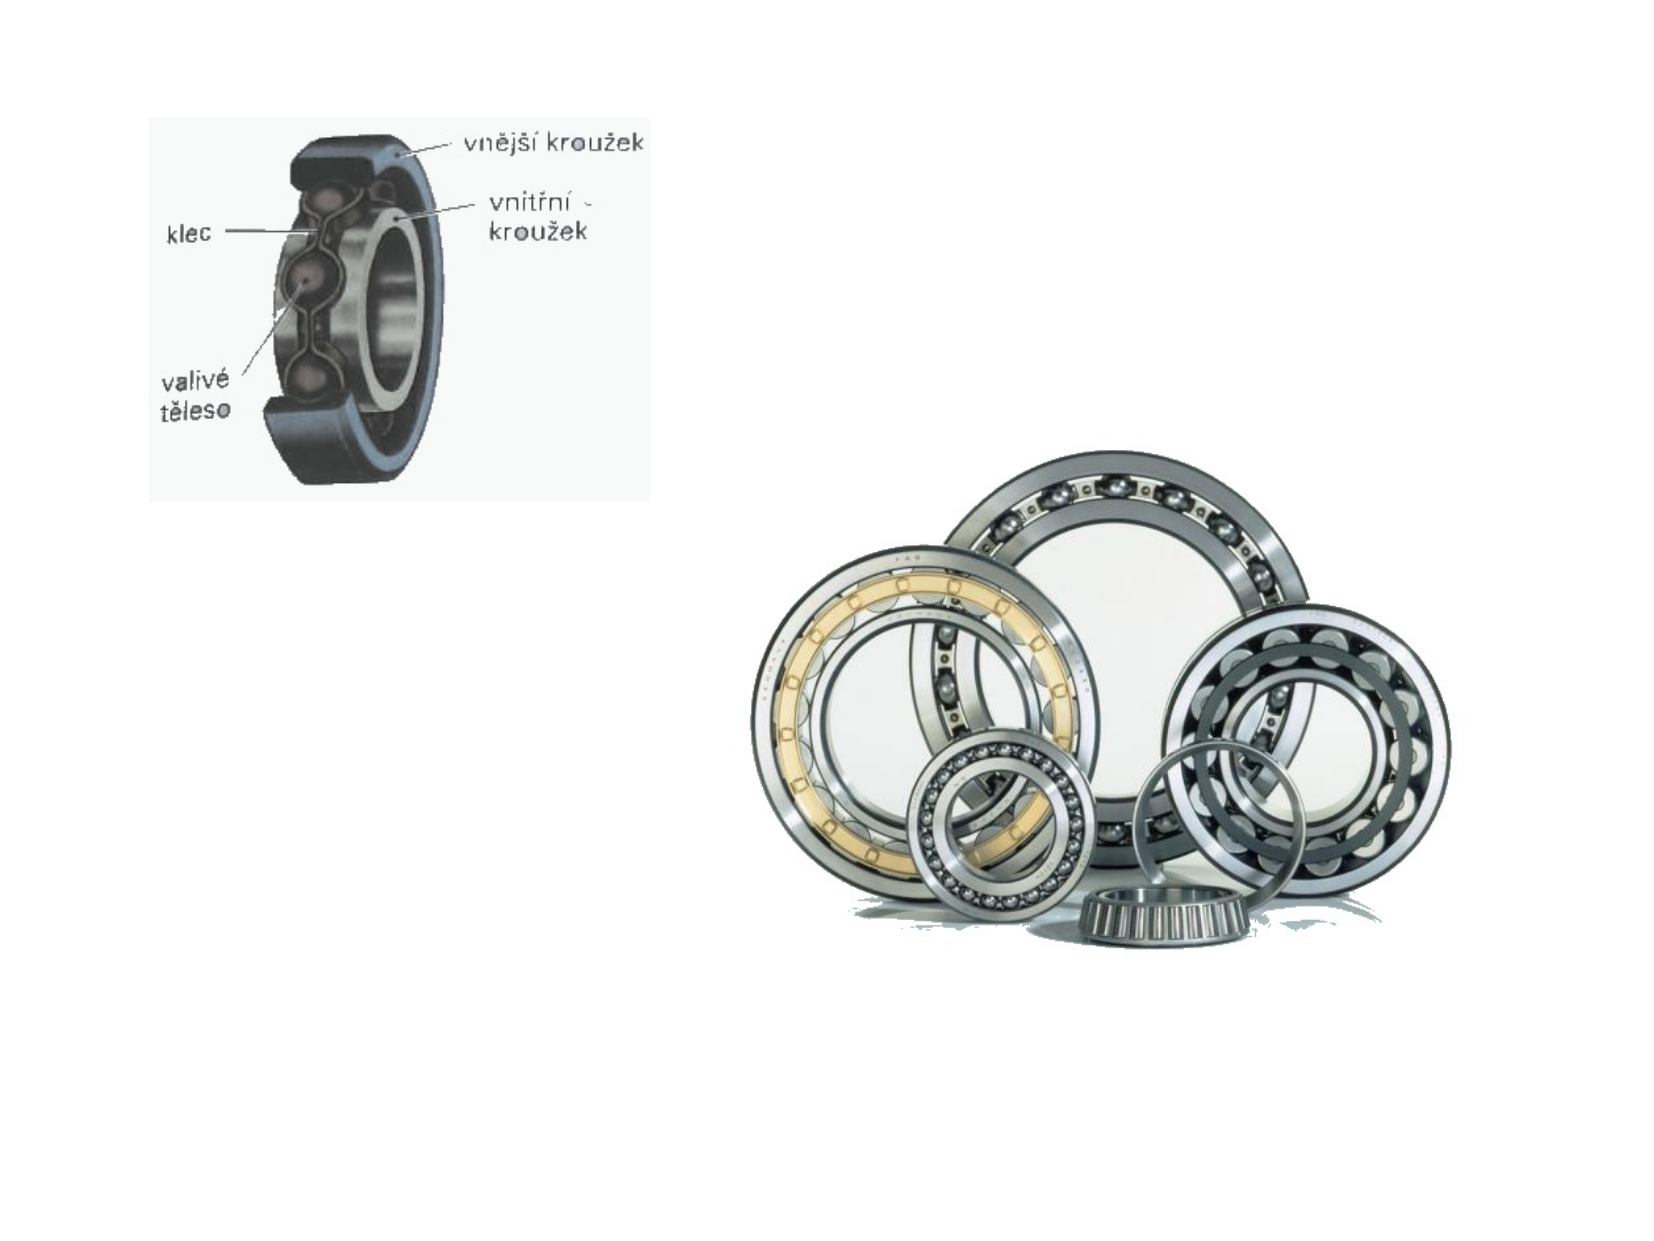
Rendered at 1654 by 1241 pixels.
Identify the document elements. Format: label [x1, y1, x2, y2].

picture [149, 118, 650, 502]
picture [691, 390, 1506, 1034]
